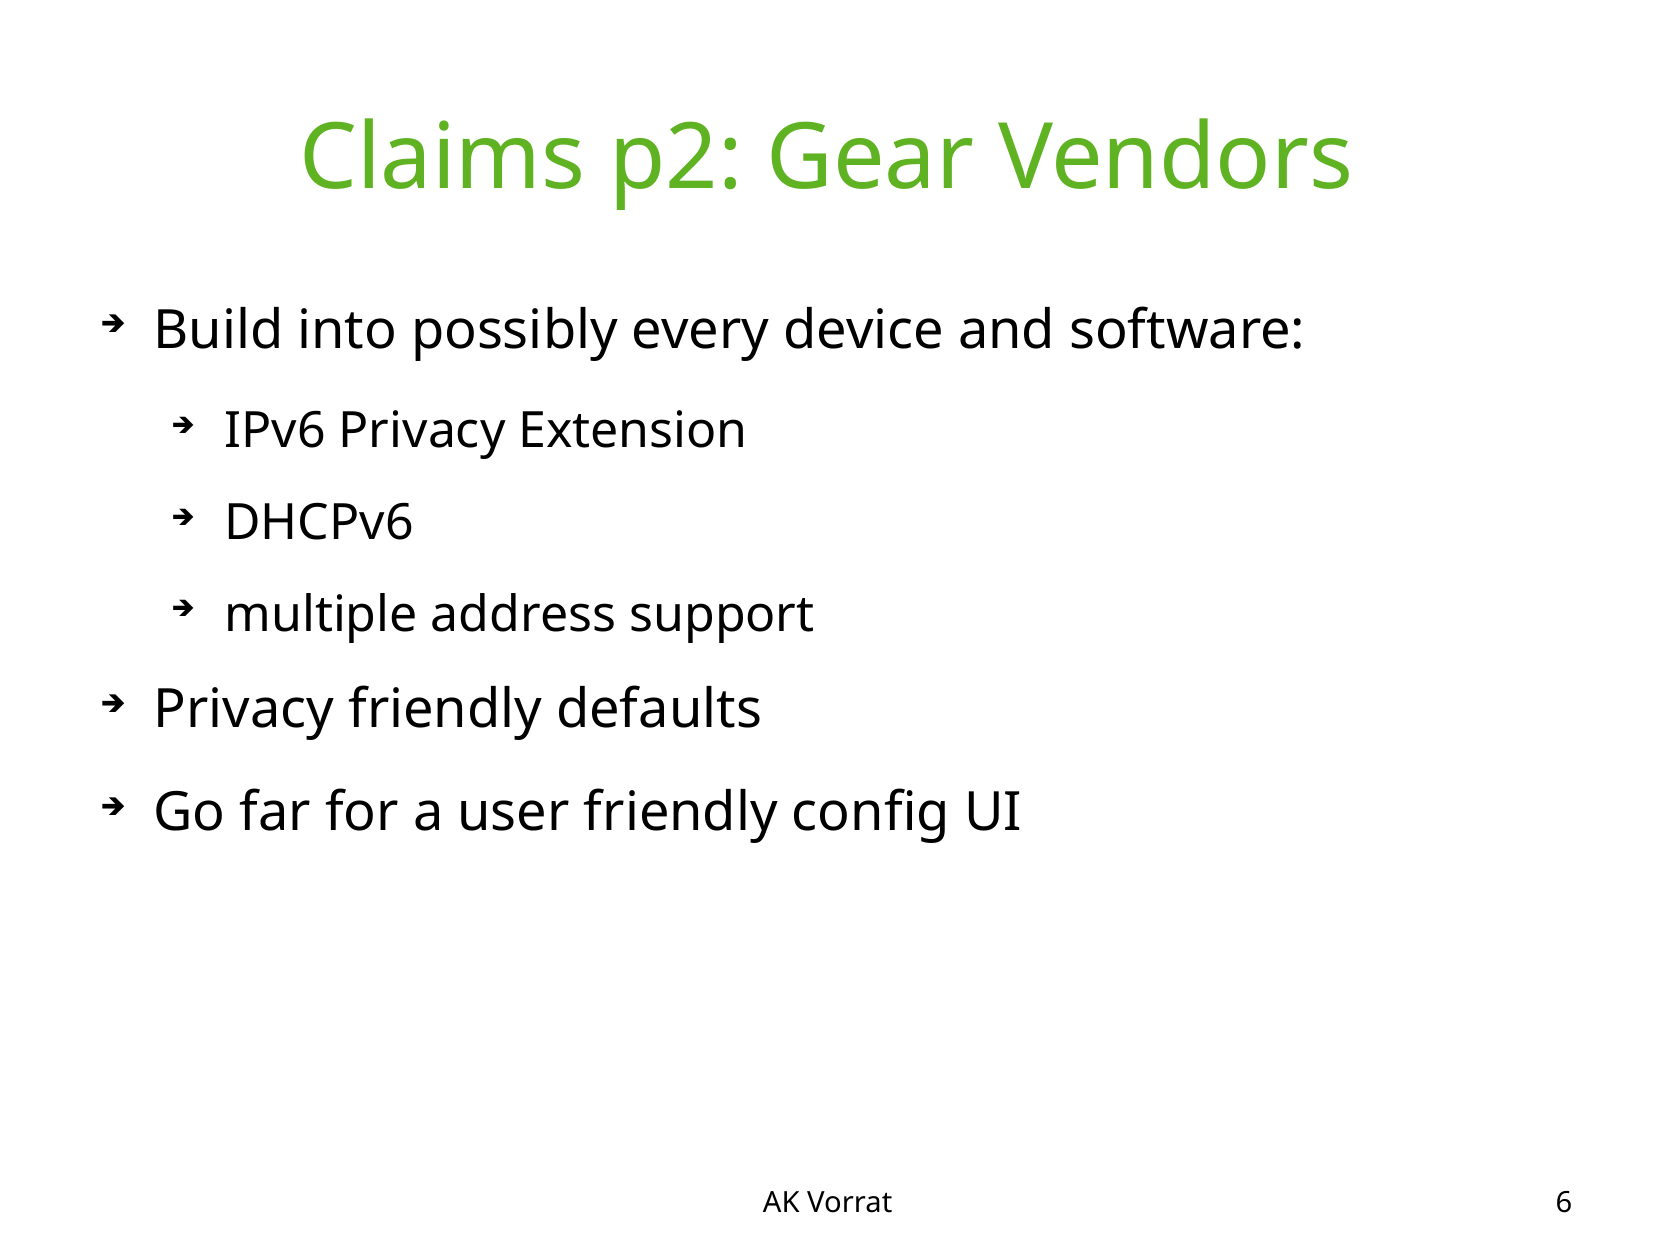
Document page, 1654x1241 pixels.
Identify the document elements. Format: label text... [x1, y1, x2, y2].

title Claims p2: Gear Vendors [82, 49, 1571, 257]
list Build into possibly every device and software: IPv6 Privacy Extension DHCPv6 multiple address support Privacy friendly defaults Go far for a user friendly config UI [82, 290, 1571, 1109]
